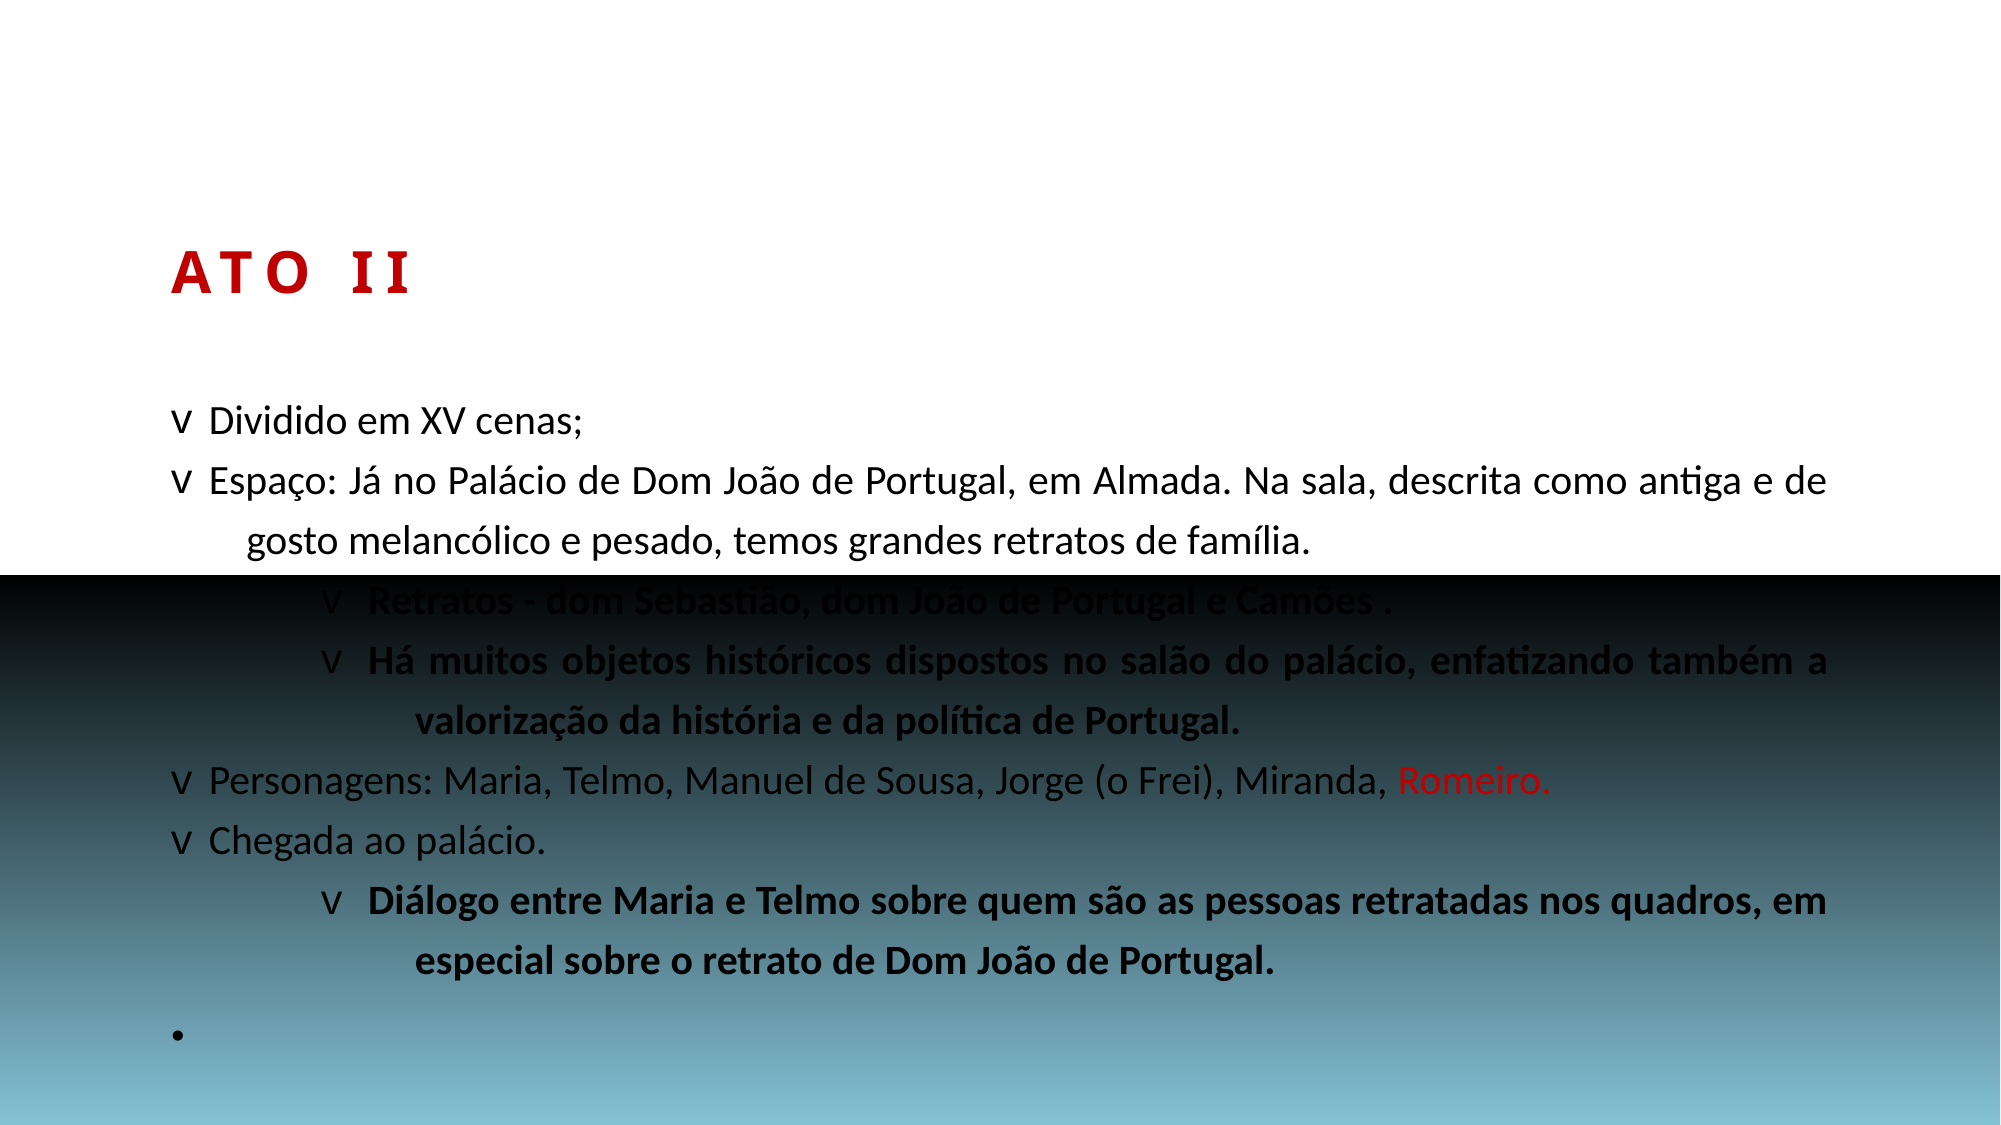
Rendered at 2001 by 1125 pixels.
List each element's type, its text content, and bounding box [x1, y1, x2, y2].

list Dividido em XV cenas; Espaço: Já no Palácio de Dom João de Portugal, em Almada. Na sala, descrita como antiga e de gosto melancólico e pesado, temos grandes retratos de família. Retratos - dom Sebastião, dom João de Portugal e Camões . Há muitos objetos históricos dispostos no salão do palácio, enfatizando também a valorização da história e da política de Portugal. Personagens: Maria, Telmo, Manuel de Sousa, Jorge (o Frei), Miranda, Romeiro. Chegada ao palácio. Diálogo entre Maria e Telmo sobre quem são as pessoas retratadas nos quadros, em especial sobre o retrato de Dom João de Portugal. [156, 375, 1844, 1014]
title Ato II [156, 124, 1844, 313]
